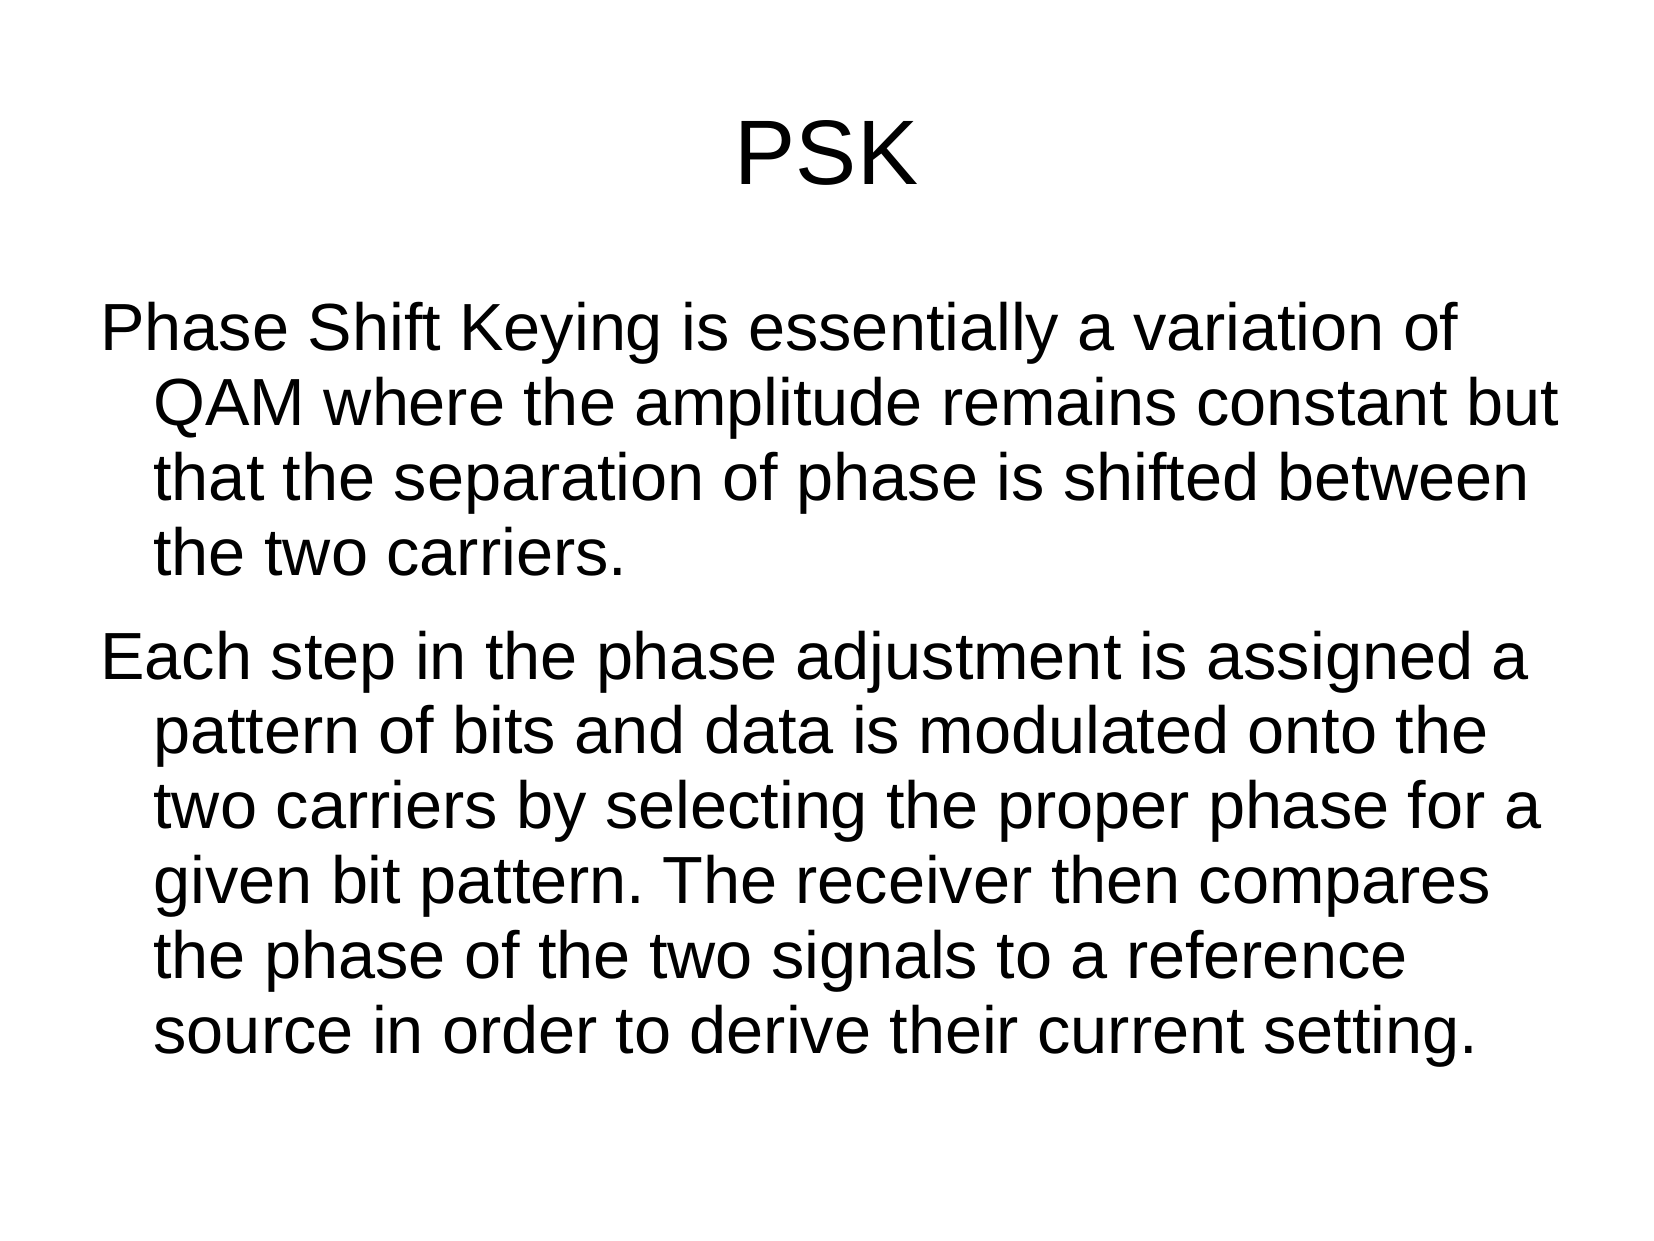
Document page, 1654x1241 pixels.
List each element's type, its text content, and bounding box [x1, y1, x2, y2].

list Phase Shift Keying is essentially a variation of QAM where the amplitude remains constant but that the separation of phase is shifted between the two carriers. Each step in the phase adjustment is assigned a pattern of bits and data is modulated onto the two carriers by selecting the proper phase for a given bit pattern. The receiver then compares the phase of the two signals to a reference source in order to derive their current setting. [82, 290, 1571, 1094]
title PSK [82, 56, 1571, 250]
